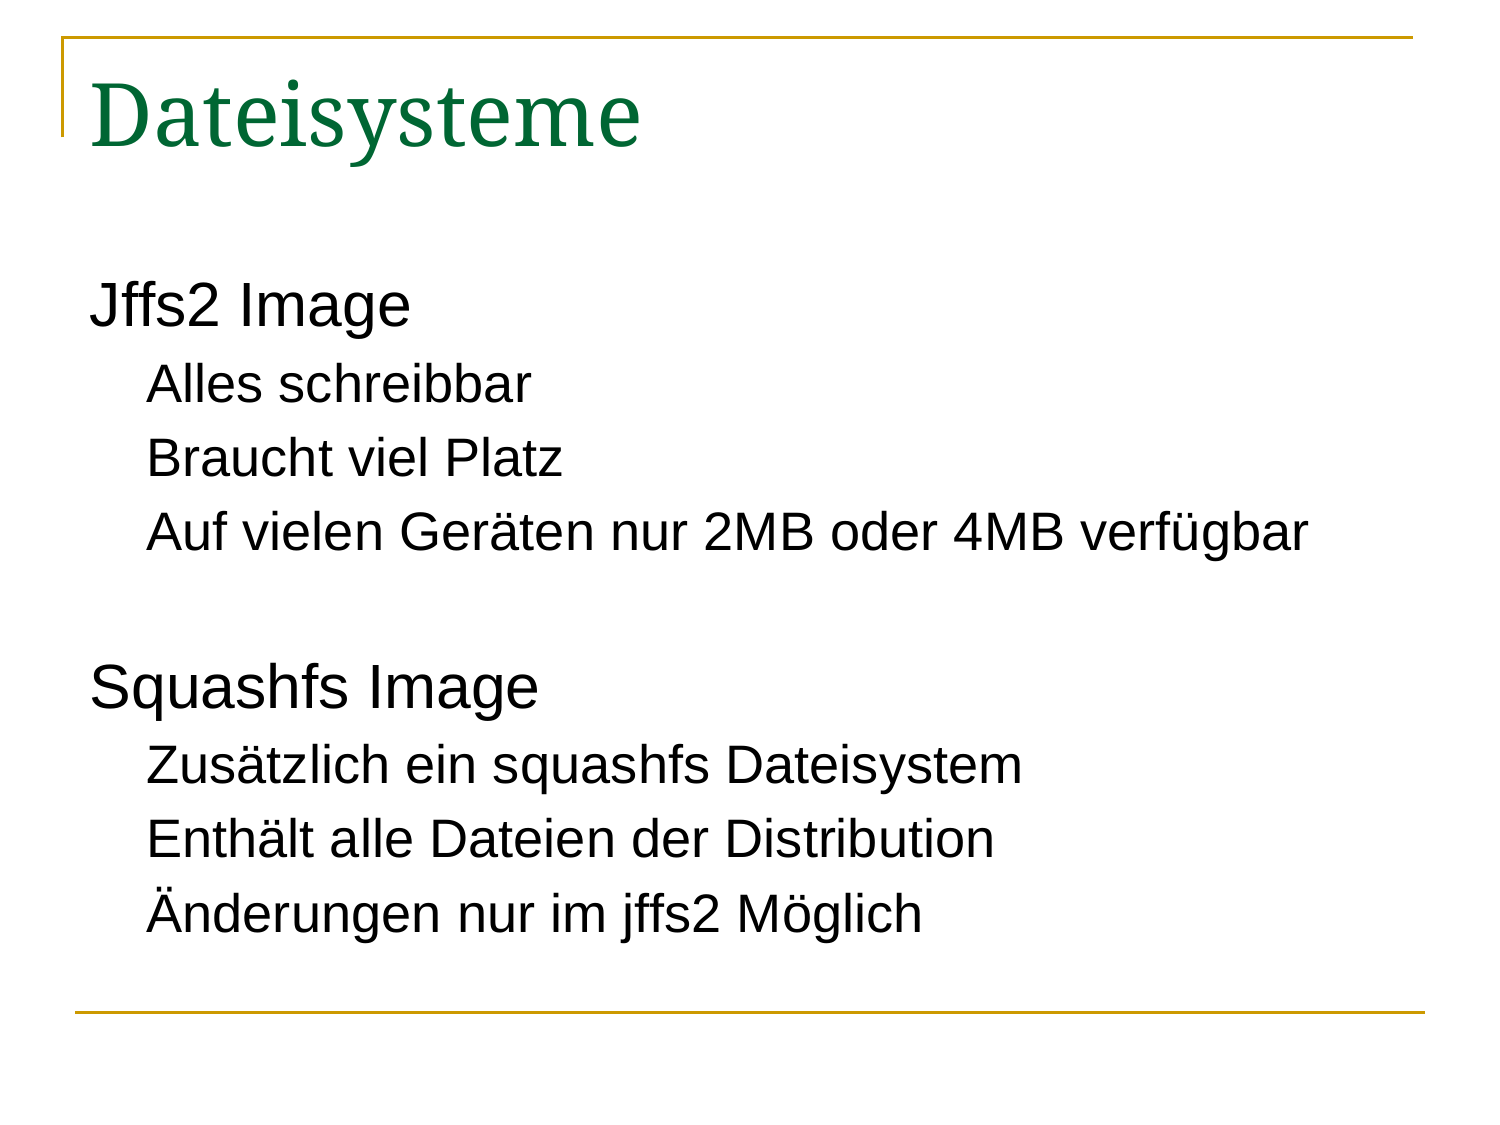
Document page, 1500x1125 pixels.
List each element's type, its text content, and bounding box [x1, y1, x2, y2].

list Jffs2 Image Alles schreibbar Braucht viel Platz Auf vielen Geräten nur 2MB oder 4MB verfügbar Squashfs Image Zusätzlich ein squashfs Dateisystem Enthält alle Dateien der Distribution Änderungen nur im jffs2 Möglich [75, 262, 1426, 1006]
title Dateisysteme [75, 45, 1426, 233]
